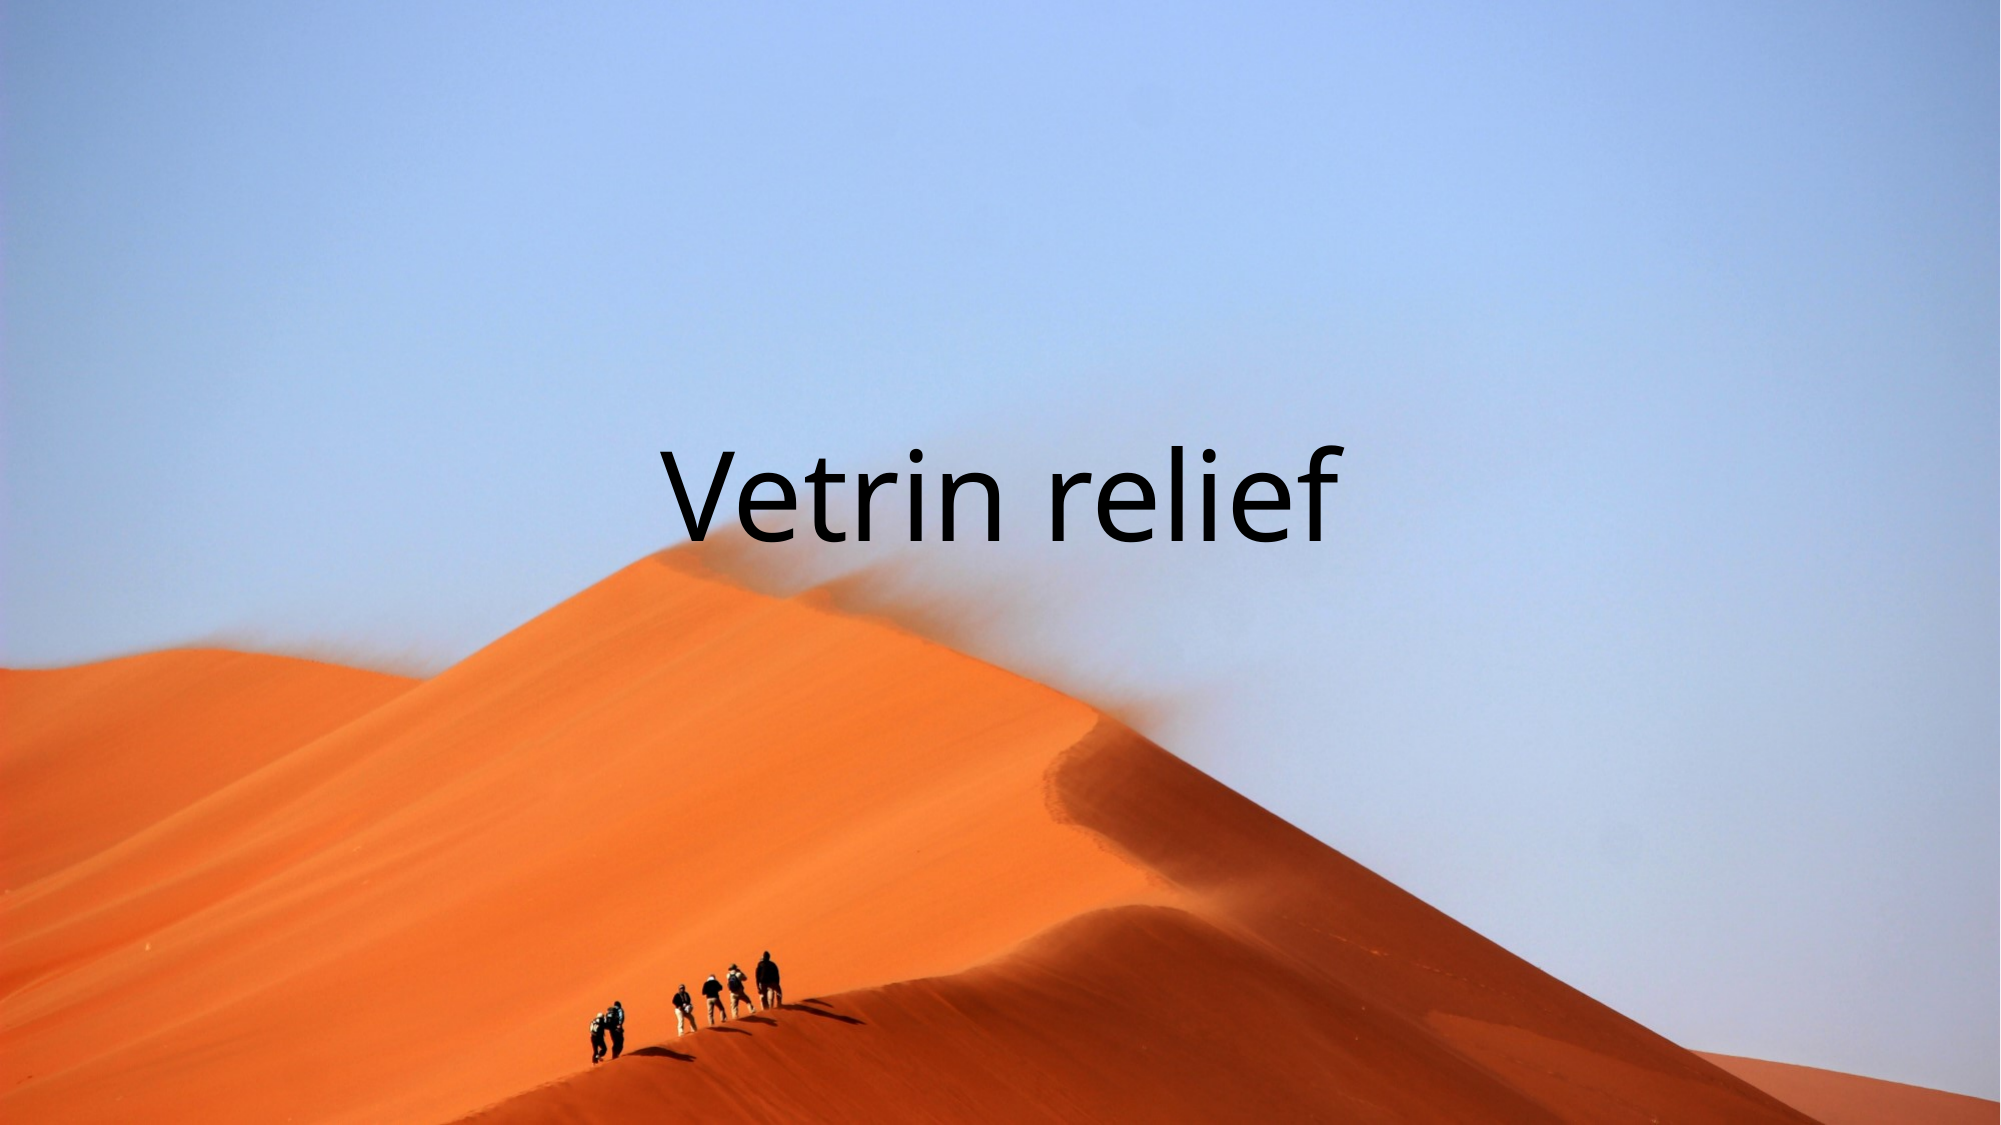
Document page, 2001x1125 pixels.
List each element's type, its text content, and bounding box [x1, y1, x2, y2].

picture [0, 0, 2001, 1125]
title Vetrin relief [249, 184, 1750, 576]
subtitle [249, 590, 1750, 863]
